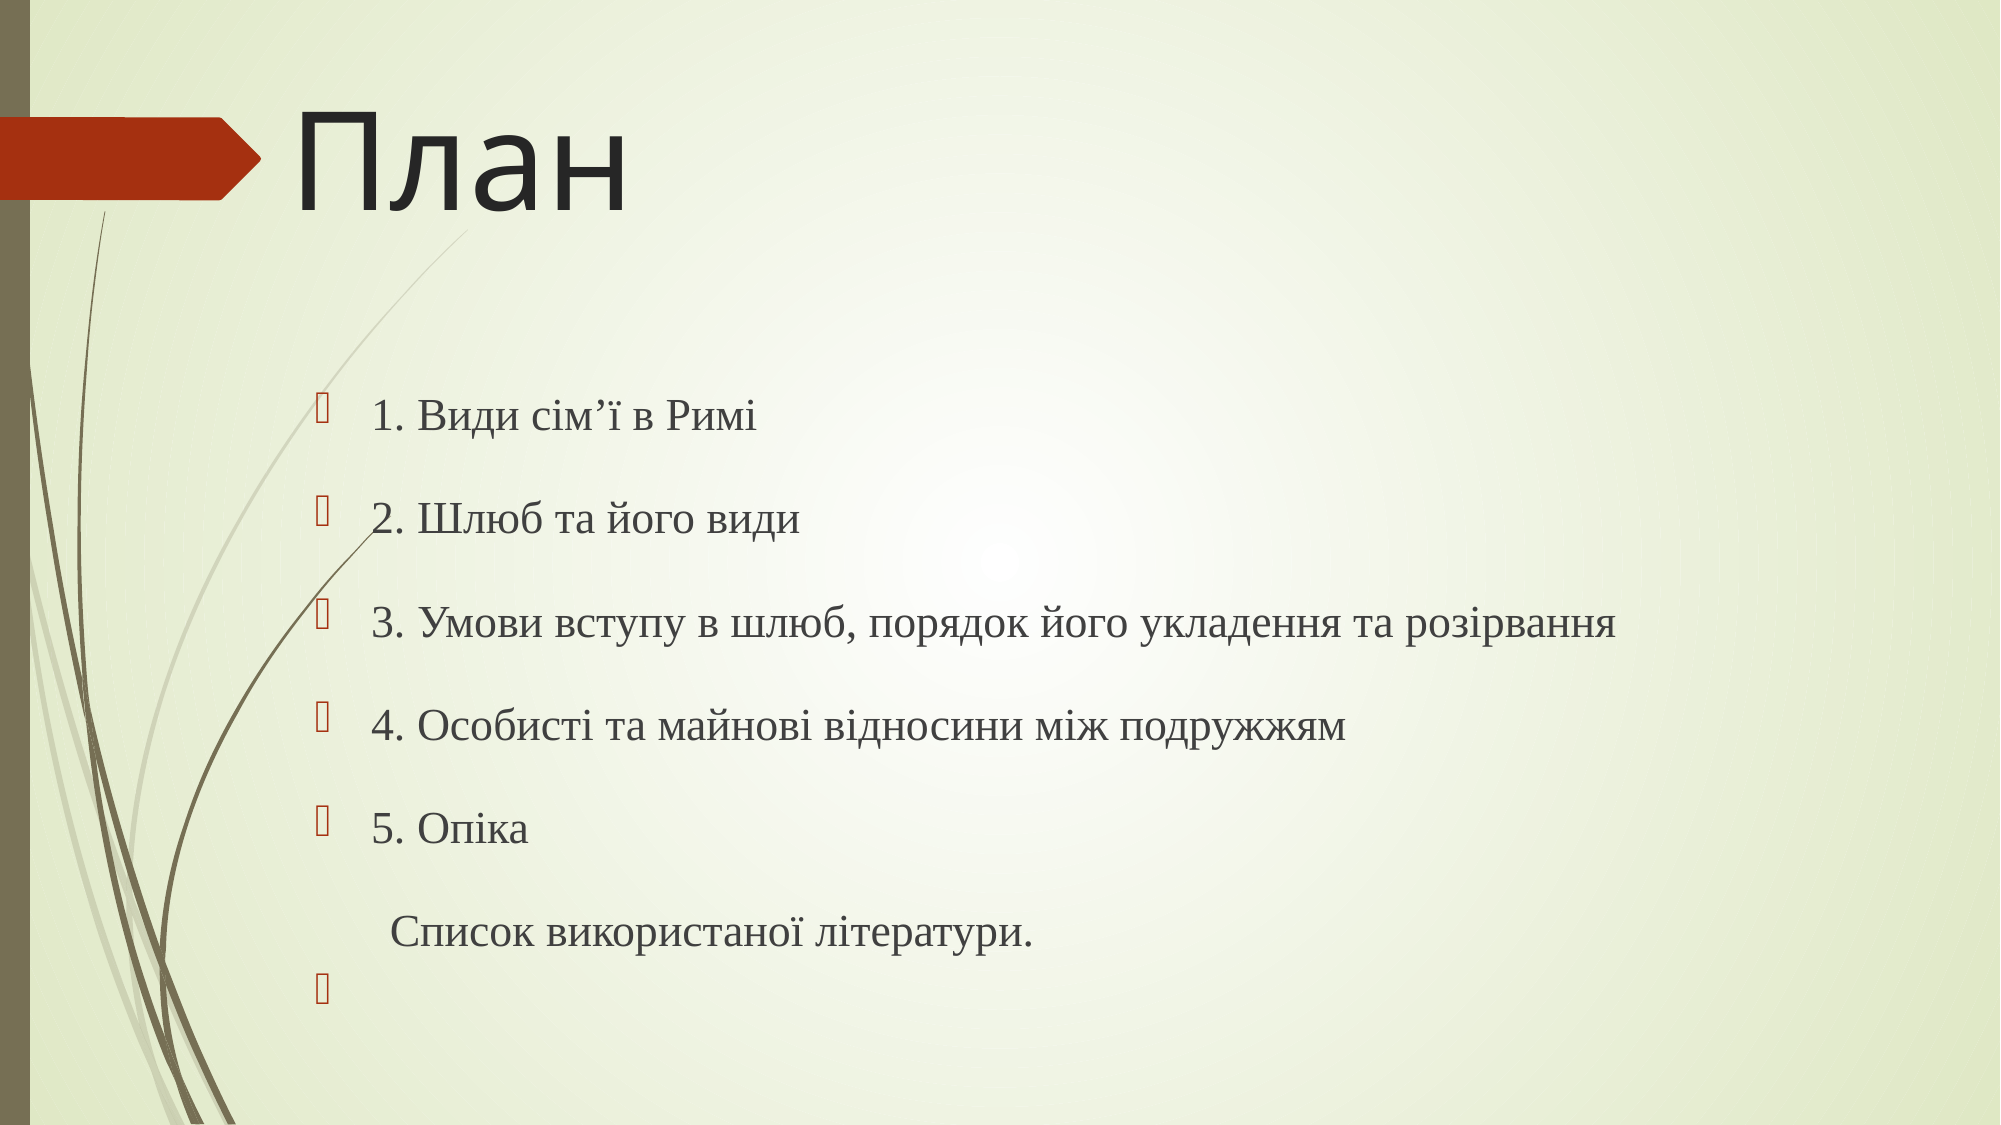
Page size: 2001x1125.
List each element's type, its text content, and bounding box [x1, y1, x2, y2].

title План [274, 65, 1888, 313]
list 1. Види сім’ї в Римі 2. Шлюб та його види 3. Умови вступу в шлюб, порядок його укладення та розірвання 4. Особисті та майнові відносини між подружжям 5. Опіка Список використаної літератури. [299, 350, 1888, 970]
